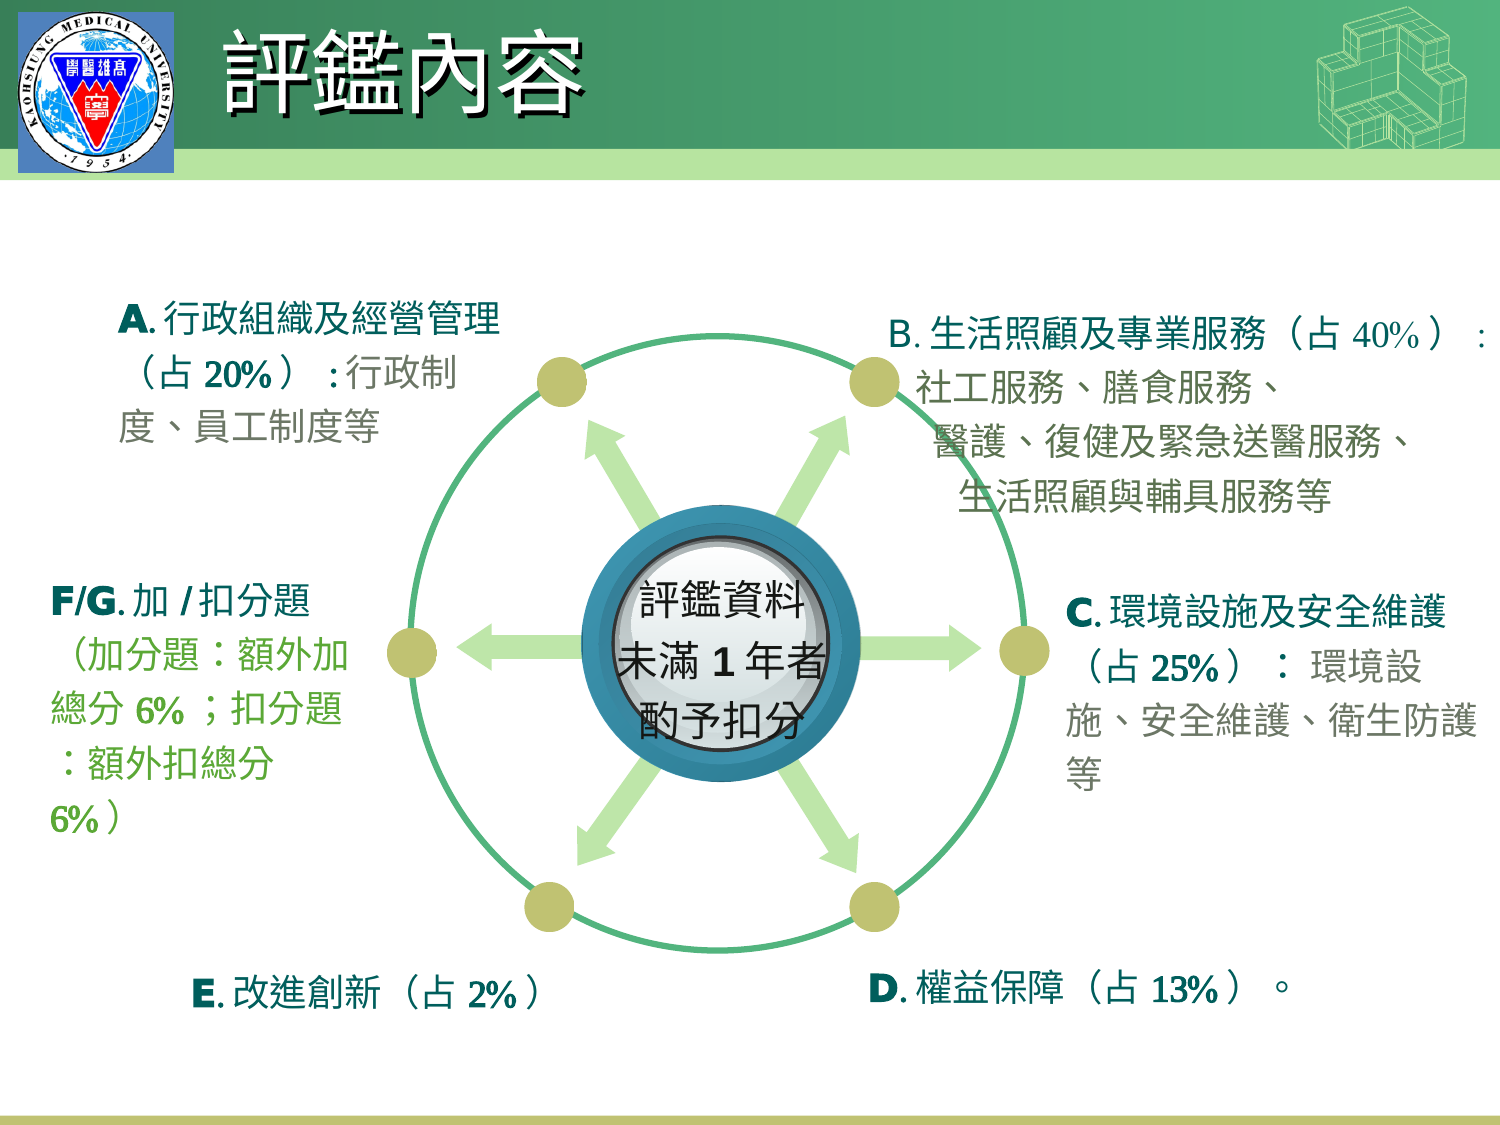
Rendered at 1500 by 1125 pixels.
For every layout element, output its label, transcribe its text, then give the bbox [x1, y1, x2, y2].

text_box B.生活照顧及專業服務（占40%）: 社工服務、膳食服務、 醫護、復健及緊急送醫服務、 生活照顧與輔具服務等 [888, 296, 1487, 539]
text_box [524, 881, 575, 933]
text_box F/G.加/扣分題 （加分題：額外加 總分6%；扣分題 ：額外扣總分6%） [35, 563, 386, 761]
text_box [834, 561, 982, 726]
text_box C.環境設施及安全維護 （占25%）： 環境設施、安全維護、衛生防護等 [1050, 575, 1500, 727]
text_box E.改進創新（占2%） [190, 955, 562, 1017]
text_box 評鑑資料 未滿1年者 酌予扣分 [611, 559, 834, 727]
picture [17, 11, 174, 173]
text_box [999, 625, 1050, 676]
text_box A.行政組織及經營管理 （占20%）:行政制度、員工制度等 [103, 281, 518, 433]
text_box [743, 727, 756, 731]
text_box [536, 356, 588, 408]
title 評鑑內容 [204, 18, 1317, 132]
text_box [386, 627, 438, 678]
text_box [849, 881, 900, 933]
text_box [644, 727, 655, 734]
text_box D.權益保障（占13%）。 [870, 950, 1299, 1012]
text_box [456, 415, 859, 874]
text_box [849, 356, 900, 408]
